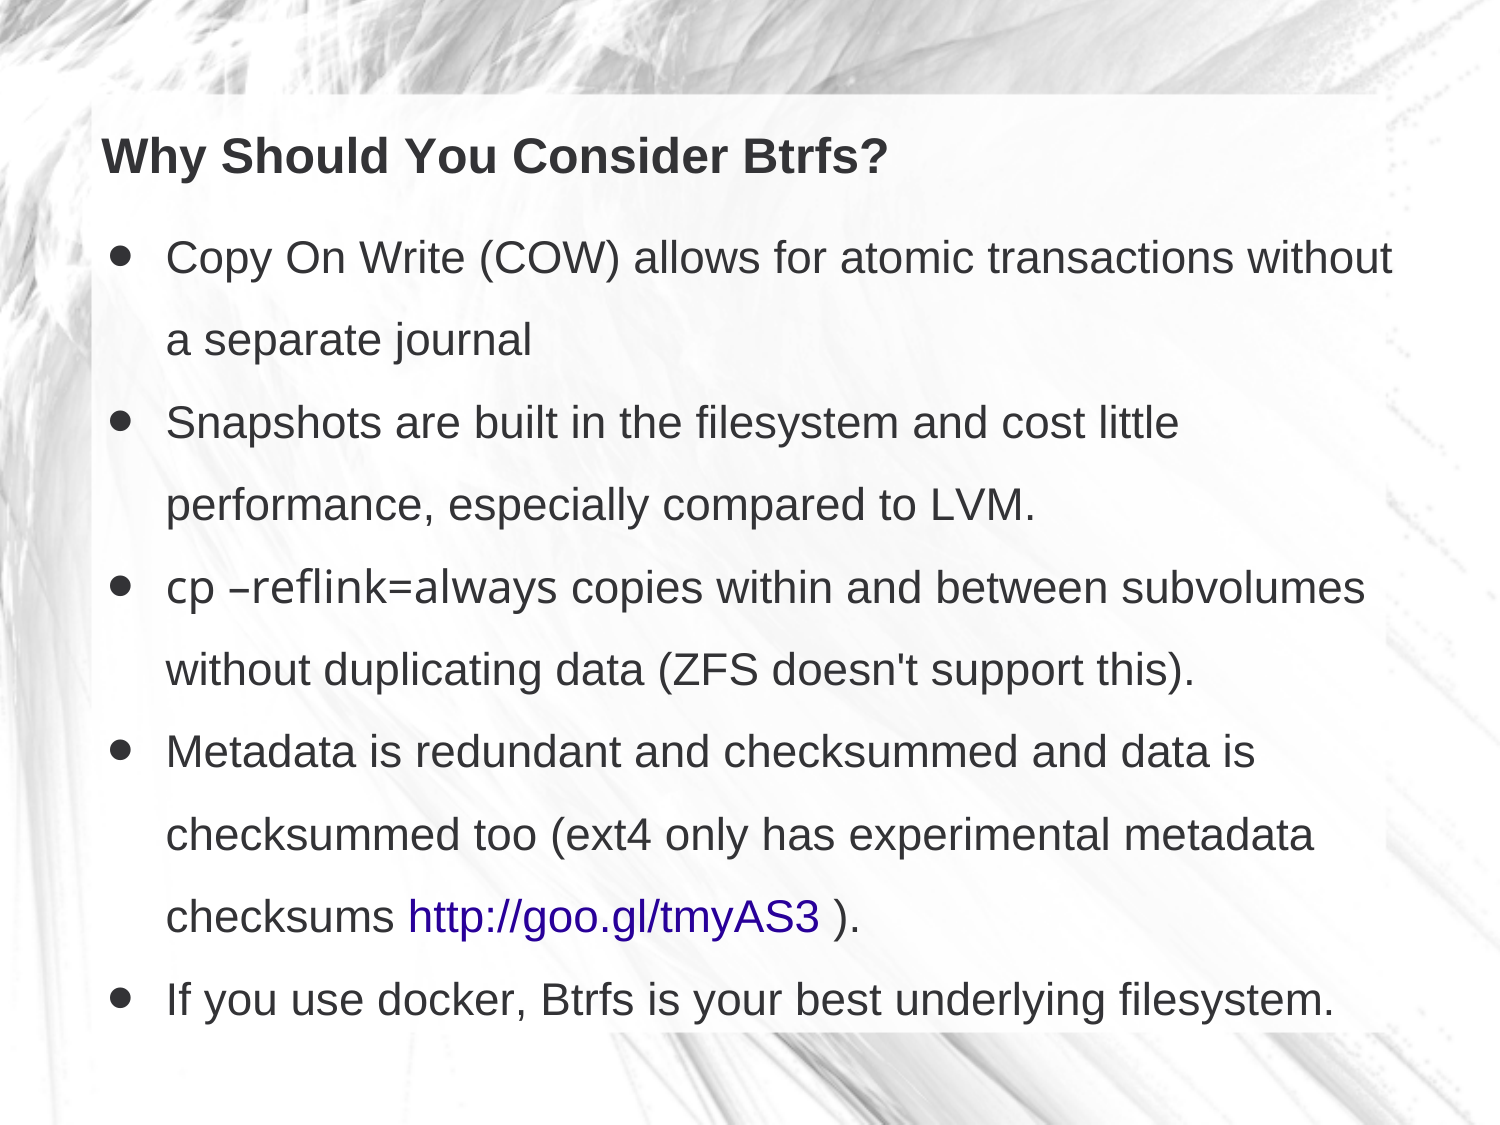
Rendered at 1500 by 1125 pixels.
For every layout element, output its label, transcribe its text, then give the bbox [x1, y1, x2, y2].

title Why Should You Consider Btrfs? [61, 108, 1412, 196]
list Copy On Write (COW) allows for atomic transactions without a separate journal Snapshots are built in the filesystem and cost little performance, especially compared to LVM. cp –reflink=always copies within and between subvolumes without duplicating data (ZFS doesn't support this). Metadata is redundant and checksummed and data is checksummed too (ext4 only has experimental metadata checksums http://goo.gl/tmyAS3 ). If you use docker, Btrfs is your best underlying filesystem. [75, 185, 1426, 1026]
picture [0, 0, 1500, 1125]
